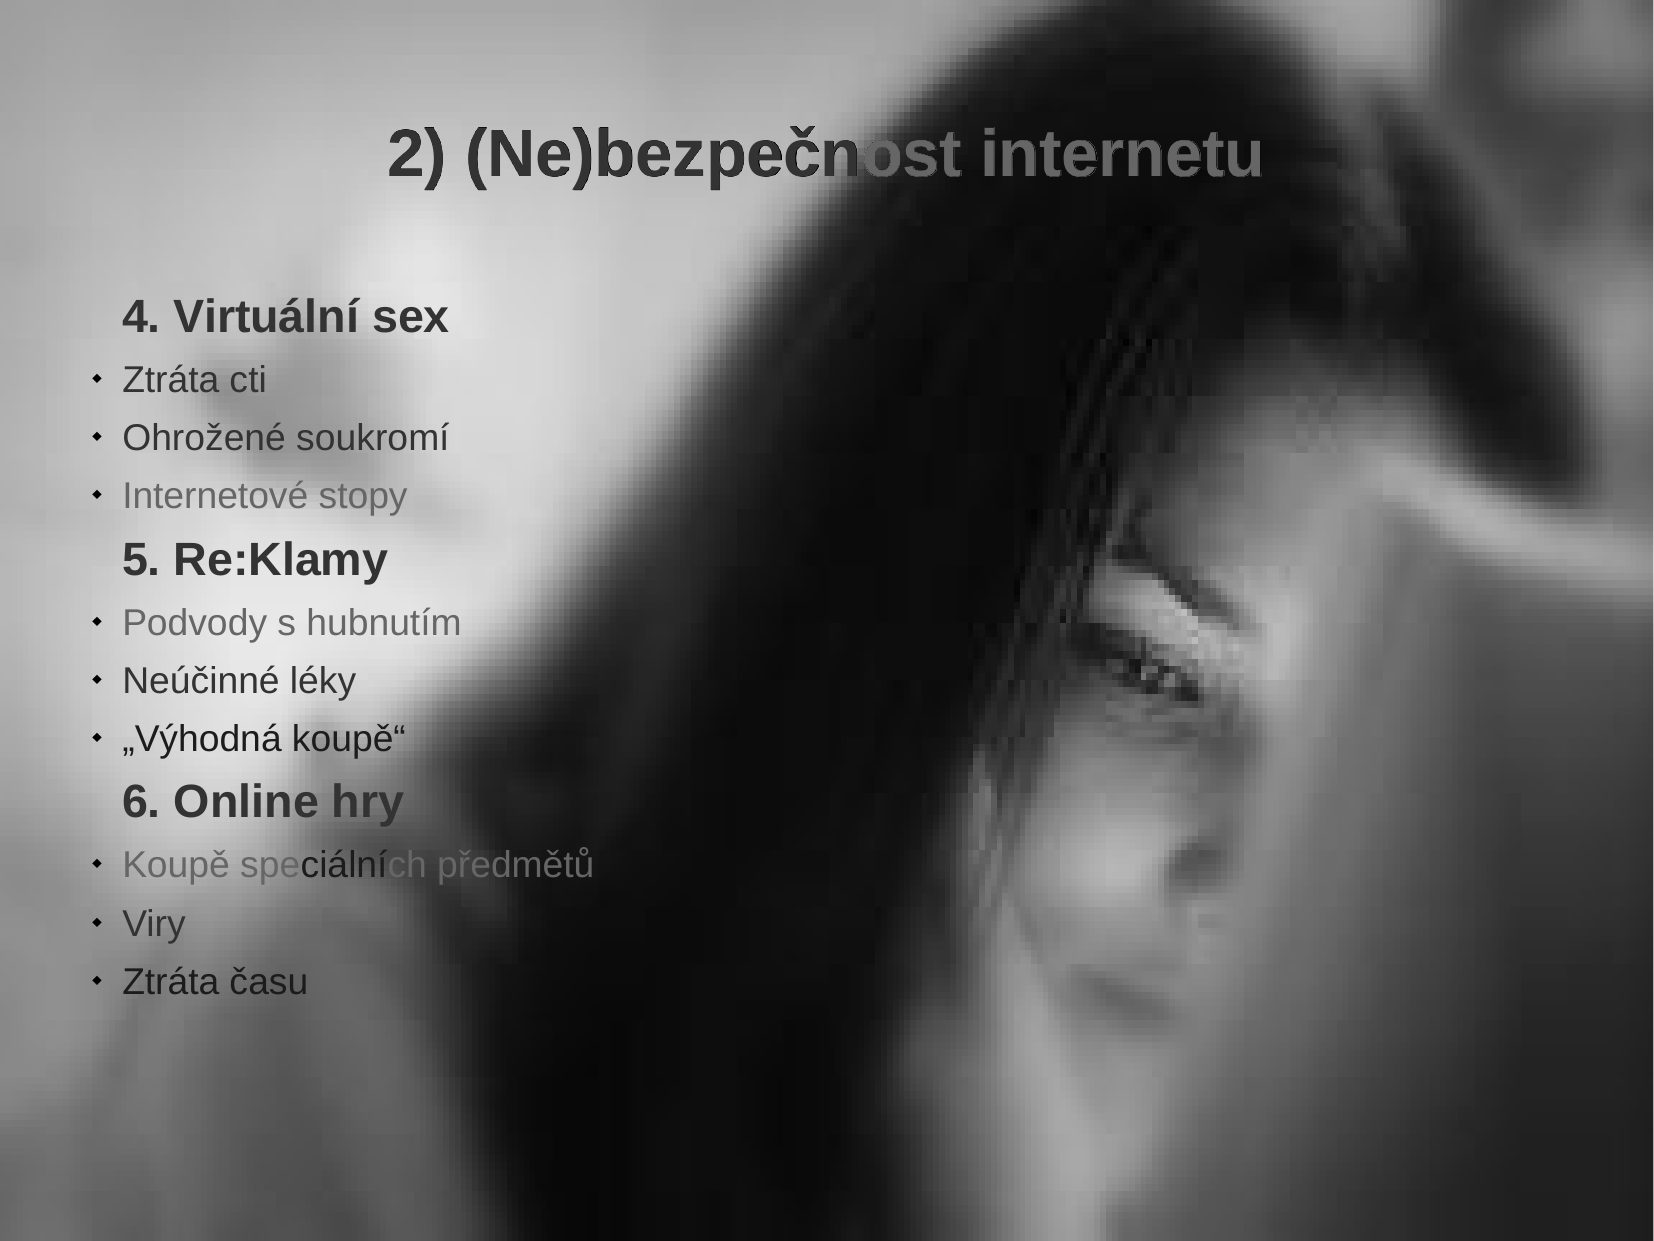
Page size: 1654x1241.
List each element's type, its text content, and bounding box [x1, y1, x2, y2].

title 2) (Ne)bezpečnost internetu [82, 49, 1571, 257]
list 4. Virtuální sex Ztráta cti Ohrožené soukromí Internetové stopy 5. Re:Klamy Podvody s hubnutím Neúčinné léky „Výhodná koupě“ 6. Online hry Koupě speciálních předmětů Viry Ztráta času [82, 290, 1571, 1010]
picture [0, 0, 1654, 1241]
